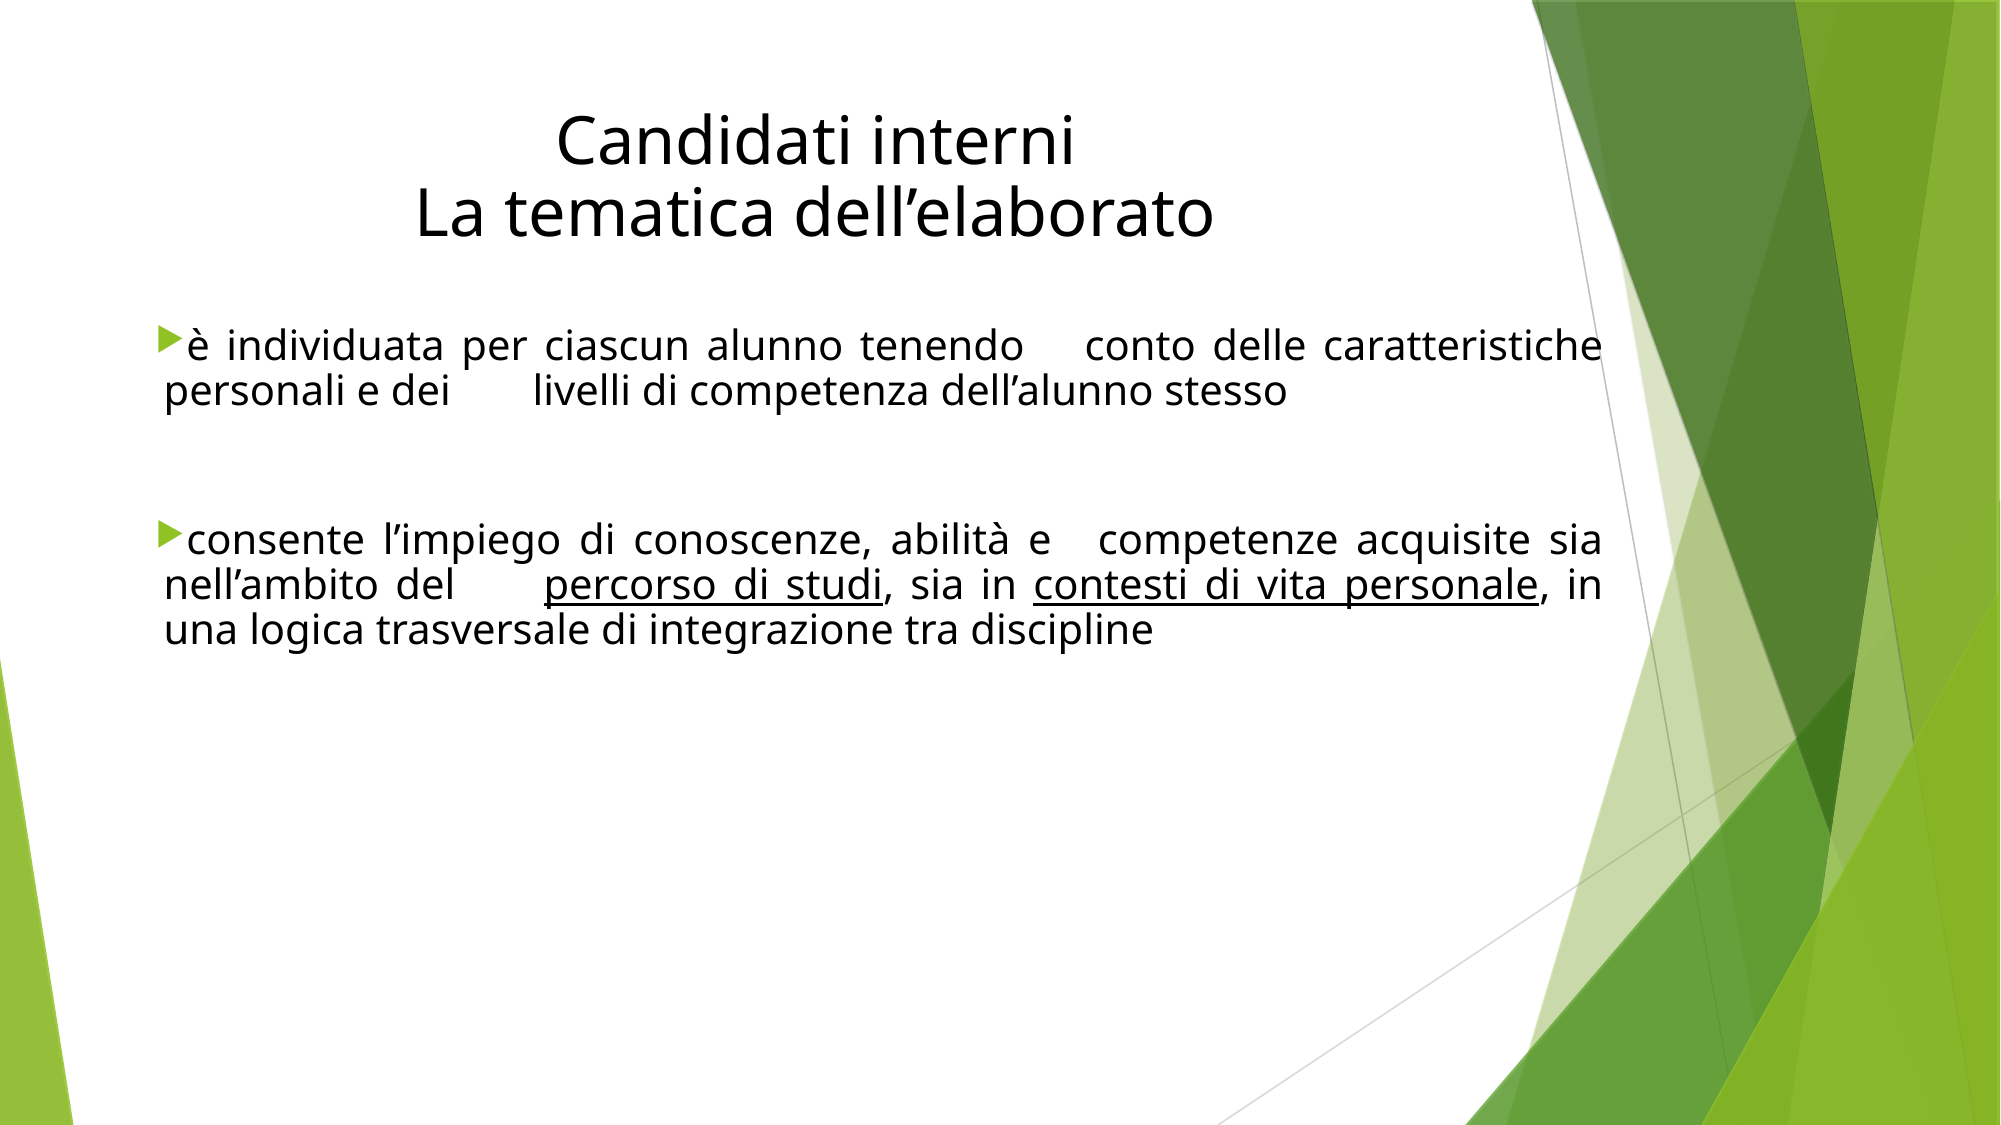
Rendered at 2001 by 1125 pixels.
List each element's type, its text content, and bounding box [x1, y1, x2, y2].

title Candidati interni La tematica dell’elaborato [111, 99, 1522, 316]
list è individuata per ciascun alunno tenendo conto delle caratteristiche personali e dei livelli di competenza dell’alunno stesso consente l’impiego di conoscenze, abilità e competenze acquisite sia nell’ambito del percorso di studi, sia in contesti di vita personale, in una logica trasversale di integrazione tra discipline [111, 316, 1619, 945]
